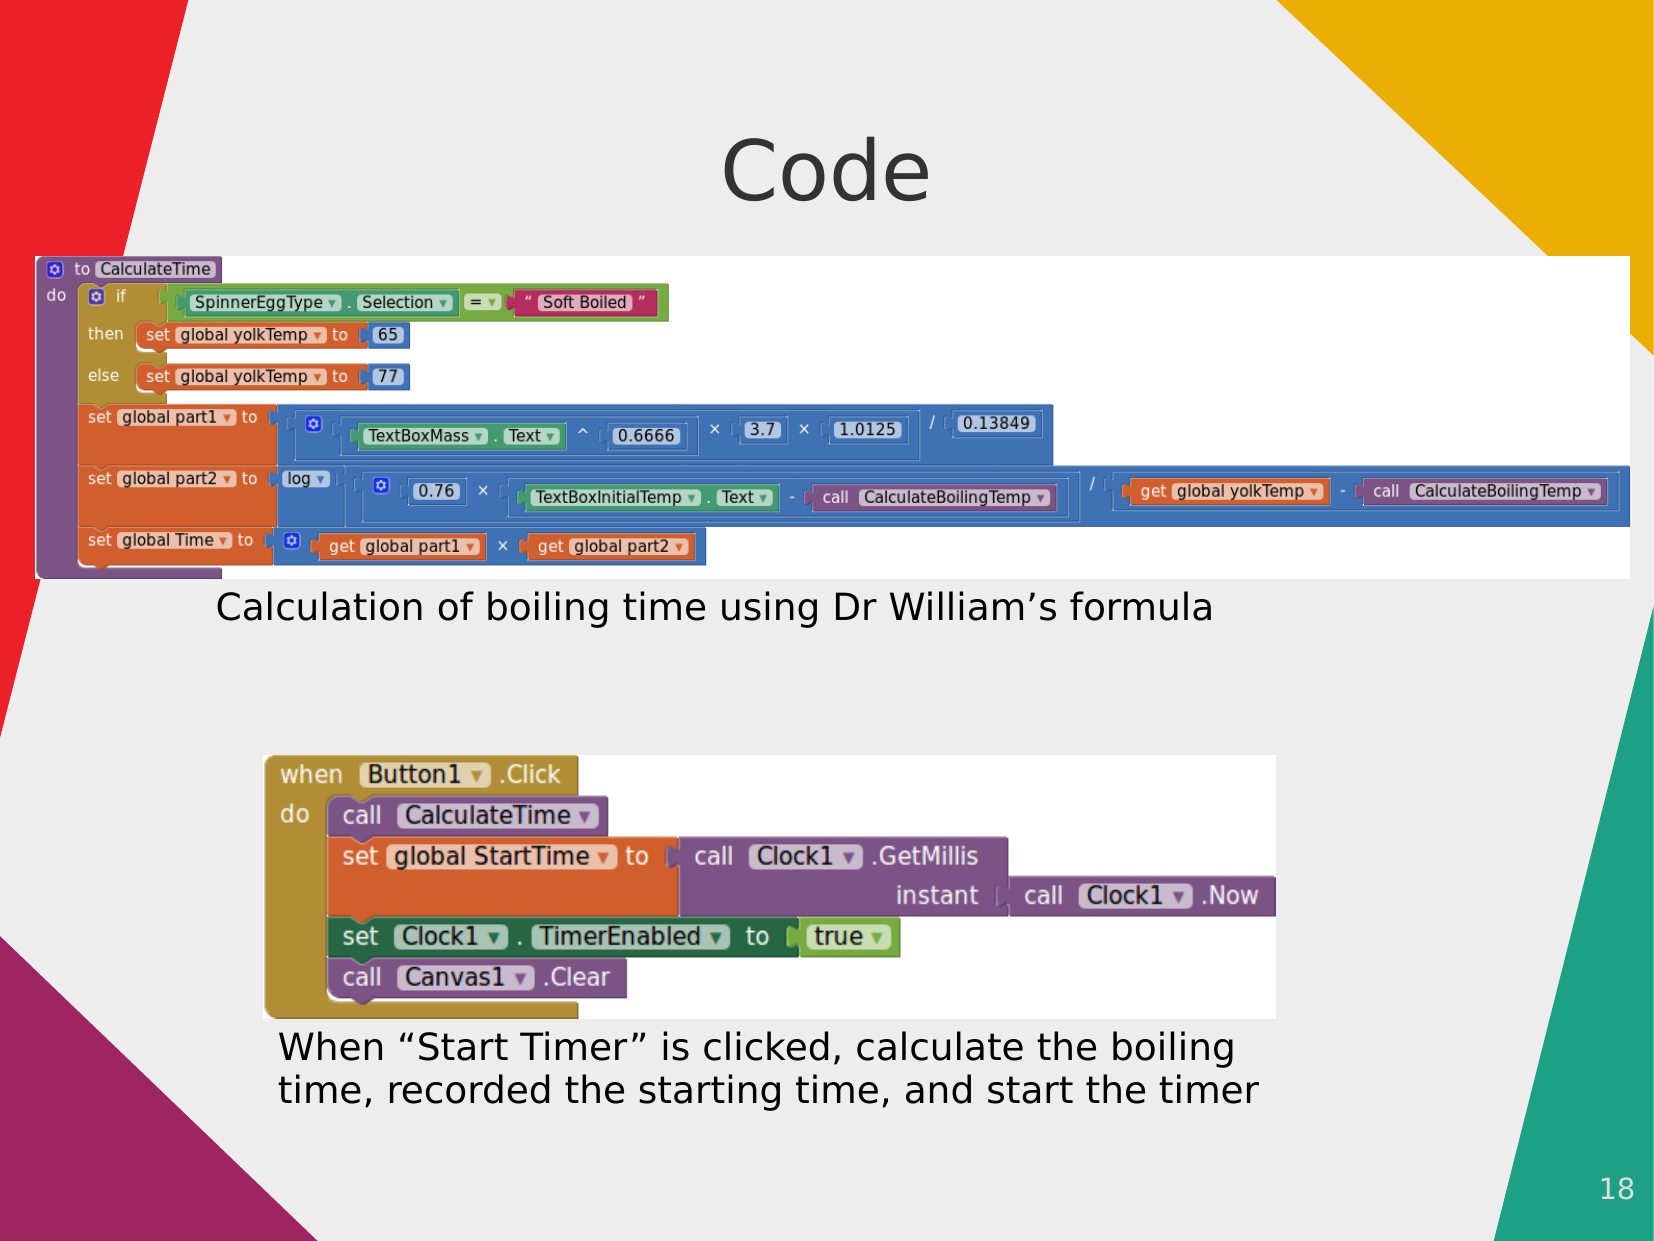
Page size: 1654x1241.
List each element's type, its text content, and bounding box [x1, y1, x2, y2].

text_box Calculation of boiling time using Dr William’s formula [200, 579, 1347, 681]
picture [263, 755, 1276, 1018]
picture [35, 256, 1630, 579]
title Code [114, 73, 1539, 256]
text_box When “Start Timer” is clicked, calculate the boiling time, recorded the starting time, and start the timer [263, 1018, 1347, 1121]
